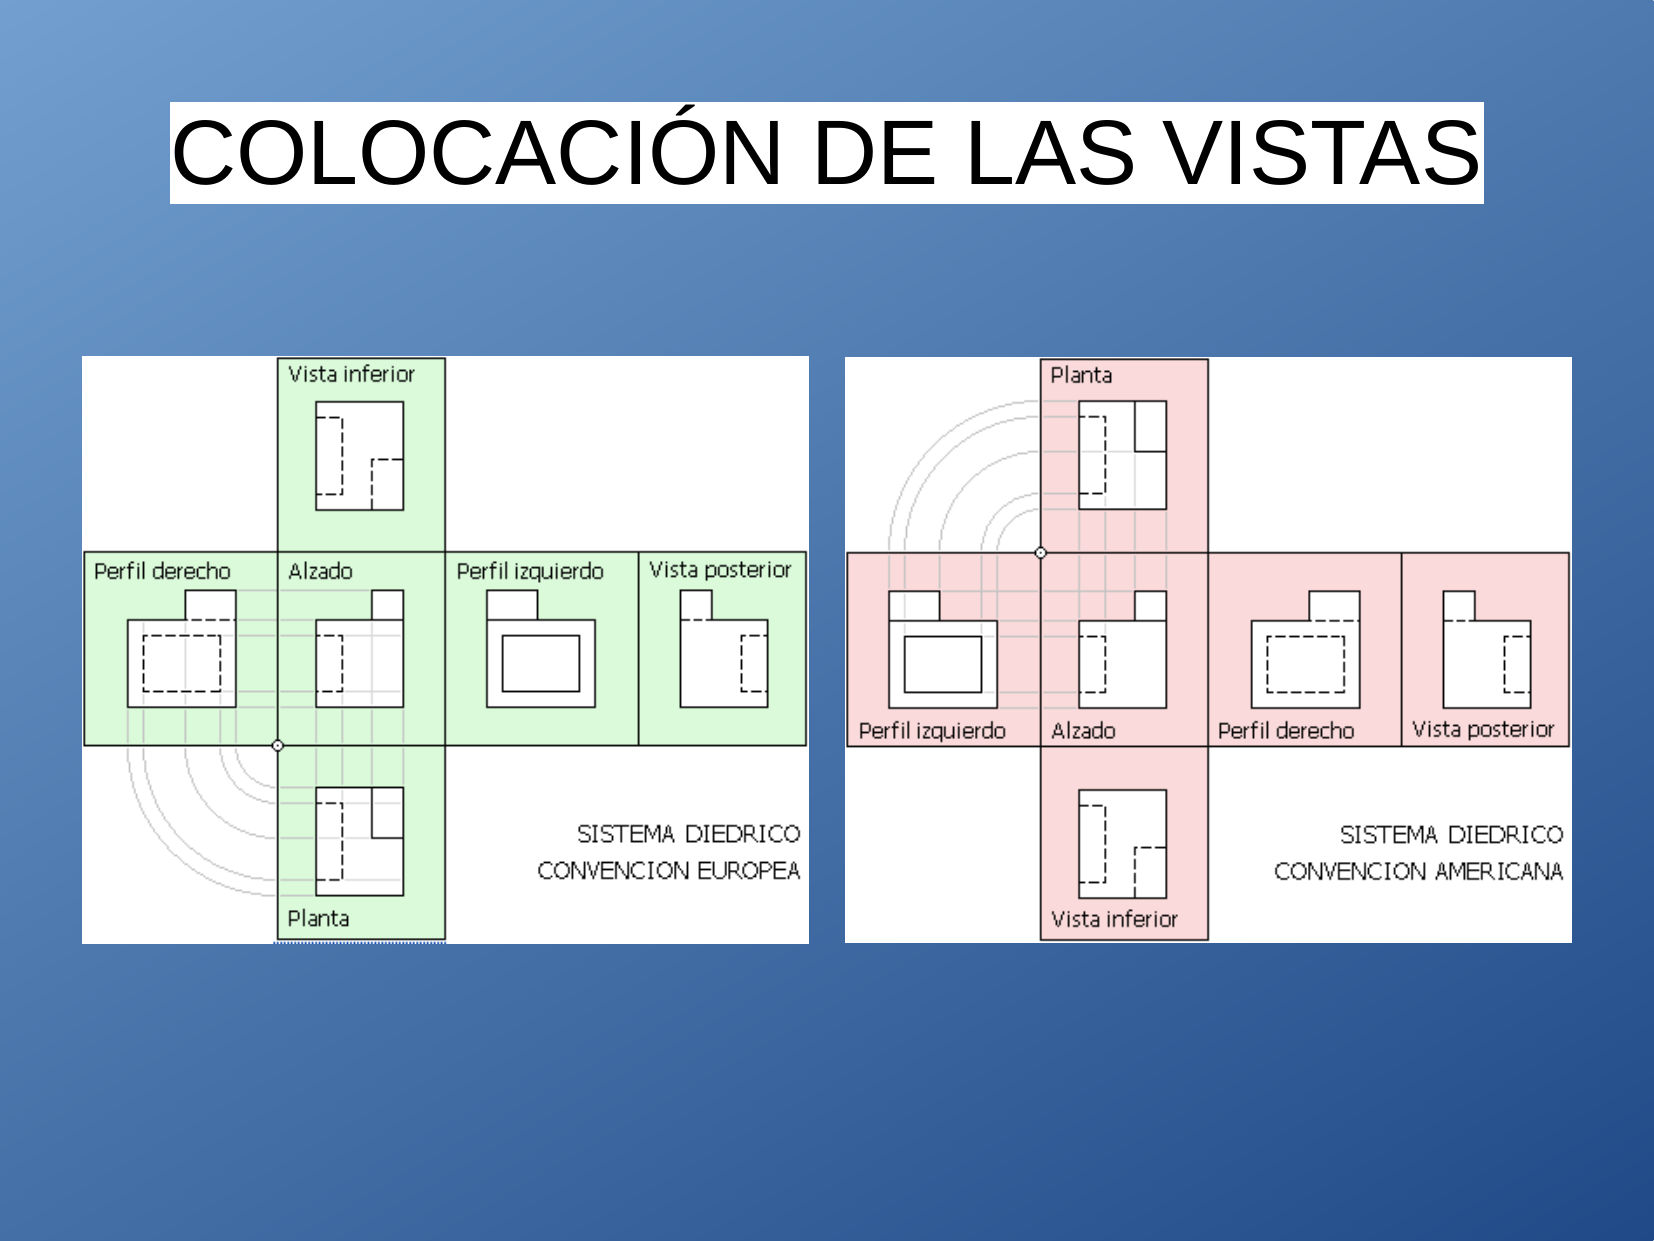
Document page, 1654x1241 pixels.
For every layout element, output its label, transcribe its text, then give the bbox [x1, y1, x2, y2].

picture [845, 357, 1572, 943]
picture [82, 356, 809, 944]
title COLOCACIÓN DE LAS VISTAS [82, 49, 1571, 257]
